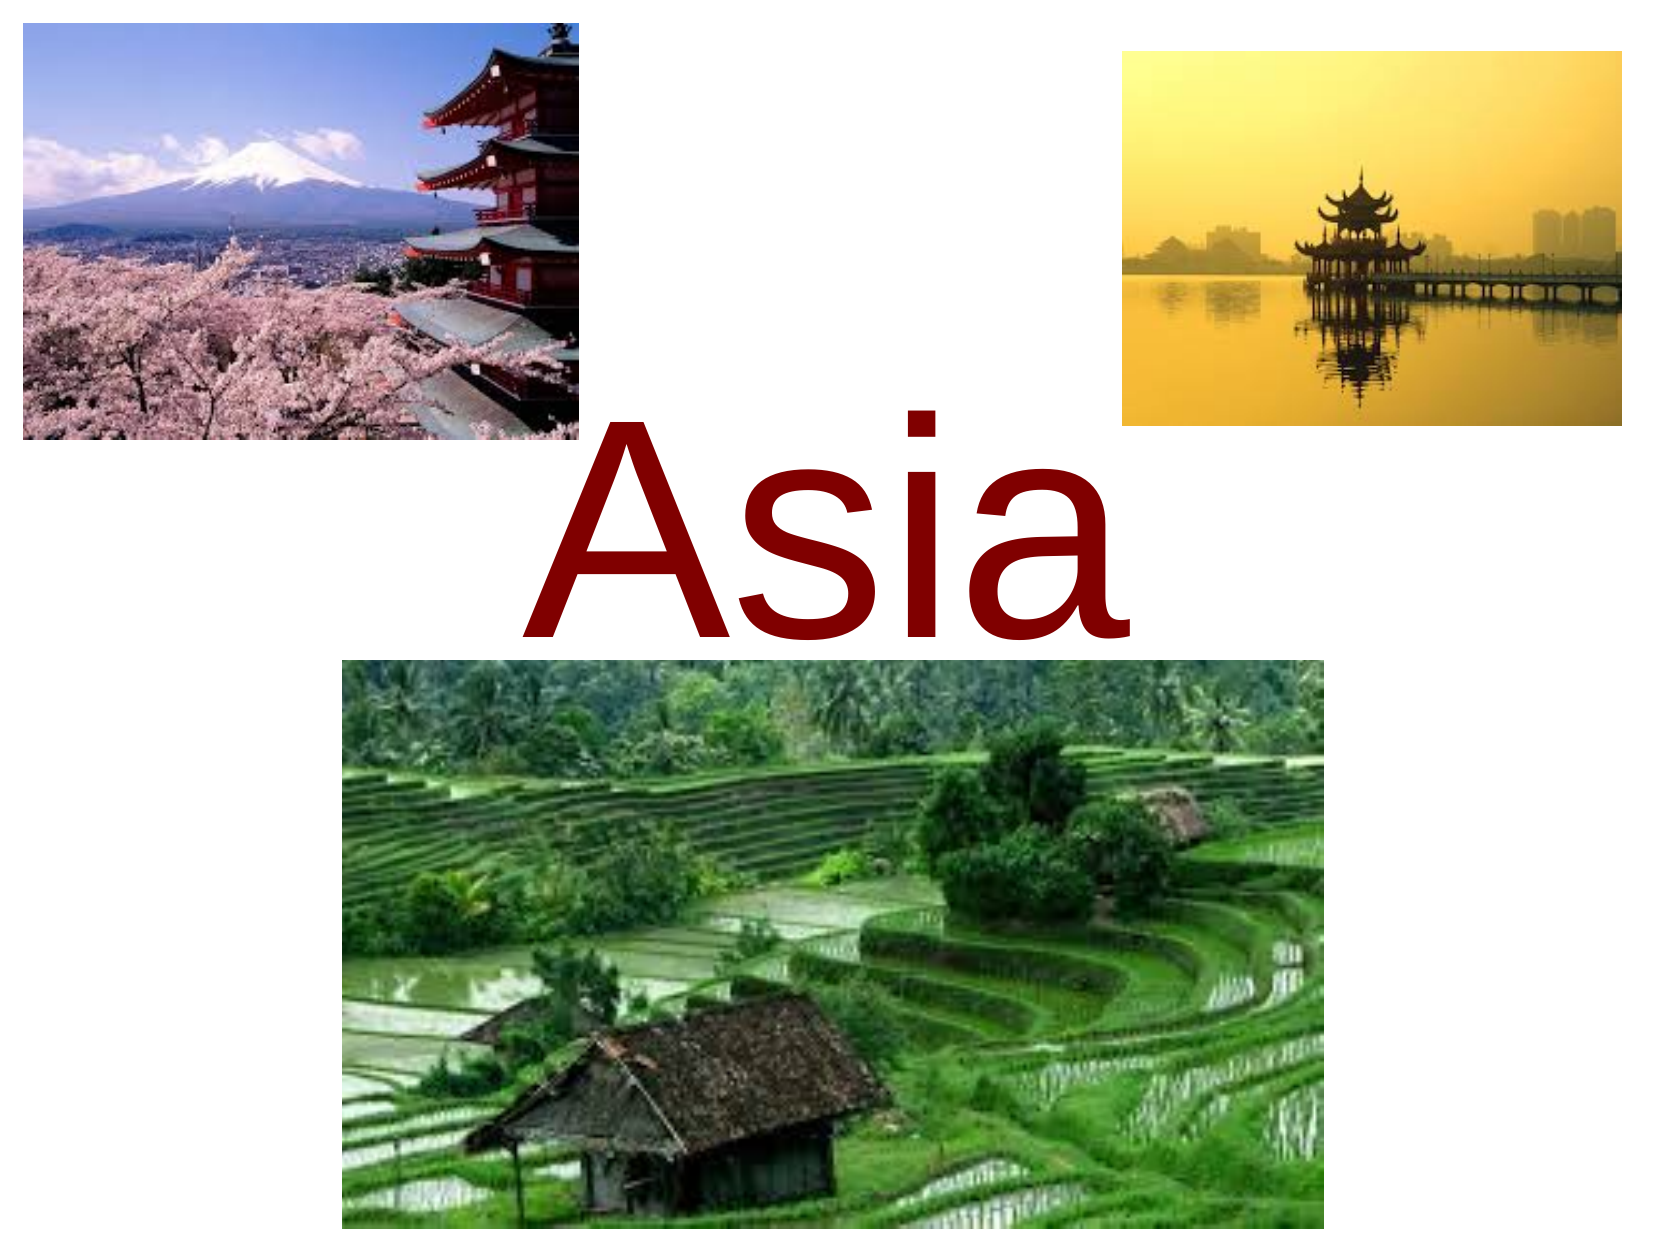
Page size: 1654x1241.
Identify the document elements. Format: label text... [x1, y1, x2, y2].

subtitle Asia [82, 49, 1571, 1010]
picture [23, 23, 579, 440]
picture [1122, 51, 1622, 426]
picture [342, 660, 1324, 1229]
